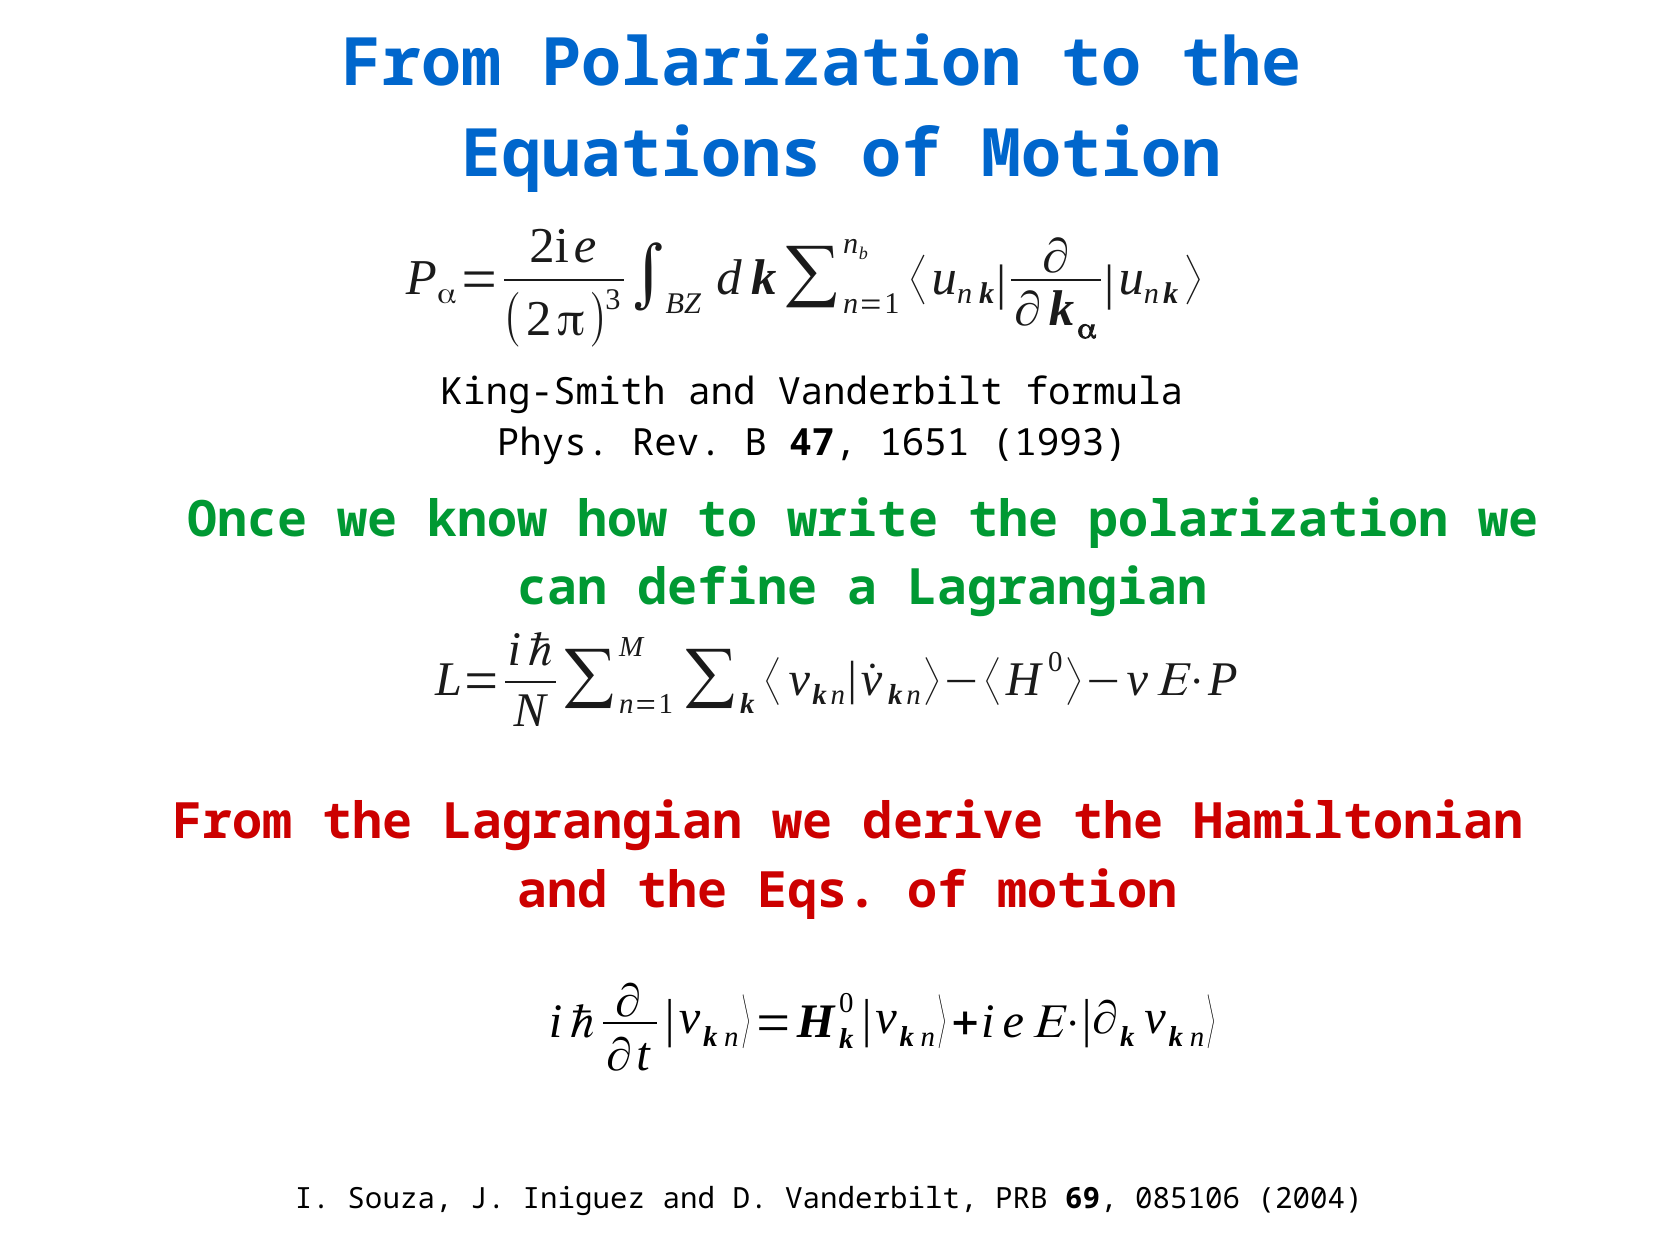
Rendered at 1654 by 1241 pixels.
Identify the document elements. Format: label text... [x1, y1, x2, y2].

text_box I. Souza, J. Iniguez and D. Vanderbilt, PRB 69, 085106 (2004) [280, 1170, 1381, 1231]
title From Polarization to the Equations of Motion [24, 23, 1654, 186]
text_box Once we know how to write the polarization we can define a Lagrangian [150, 493, 1576, 610]
chart [420, 623, 1251, 738]
text_box King-Smith and Vanderbilt formula Phys. Rev. B 47, 1651 (1993) [425, 357, 1199, 473]
text_box From the Lagrangian we derive the Hamiltonian and the Eqs. of motion [135, 795, 1561, 912]
chart [390, 218, 1216, 348]
chart [536, 979, 1231, 1081]
